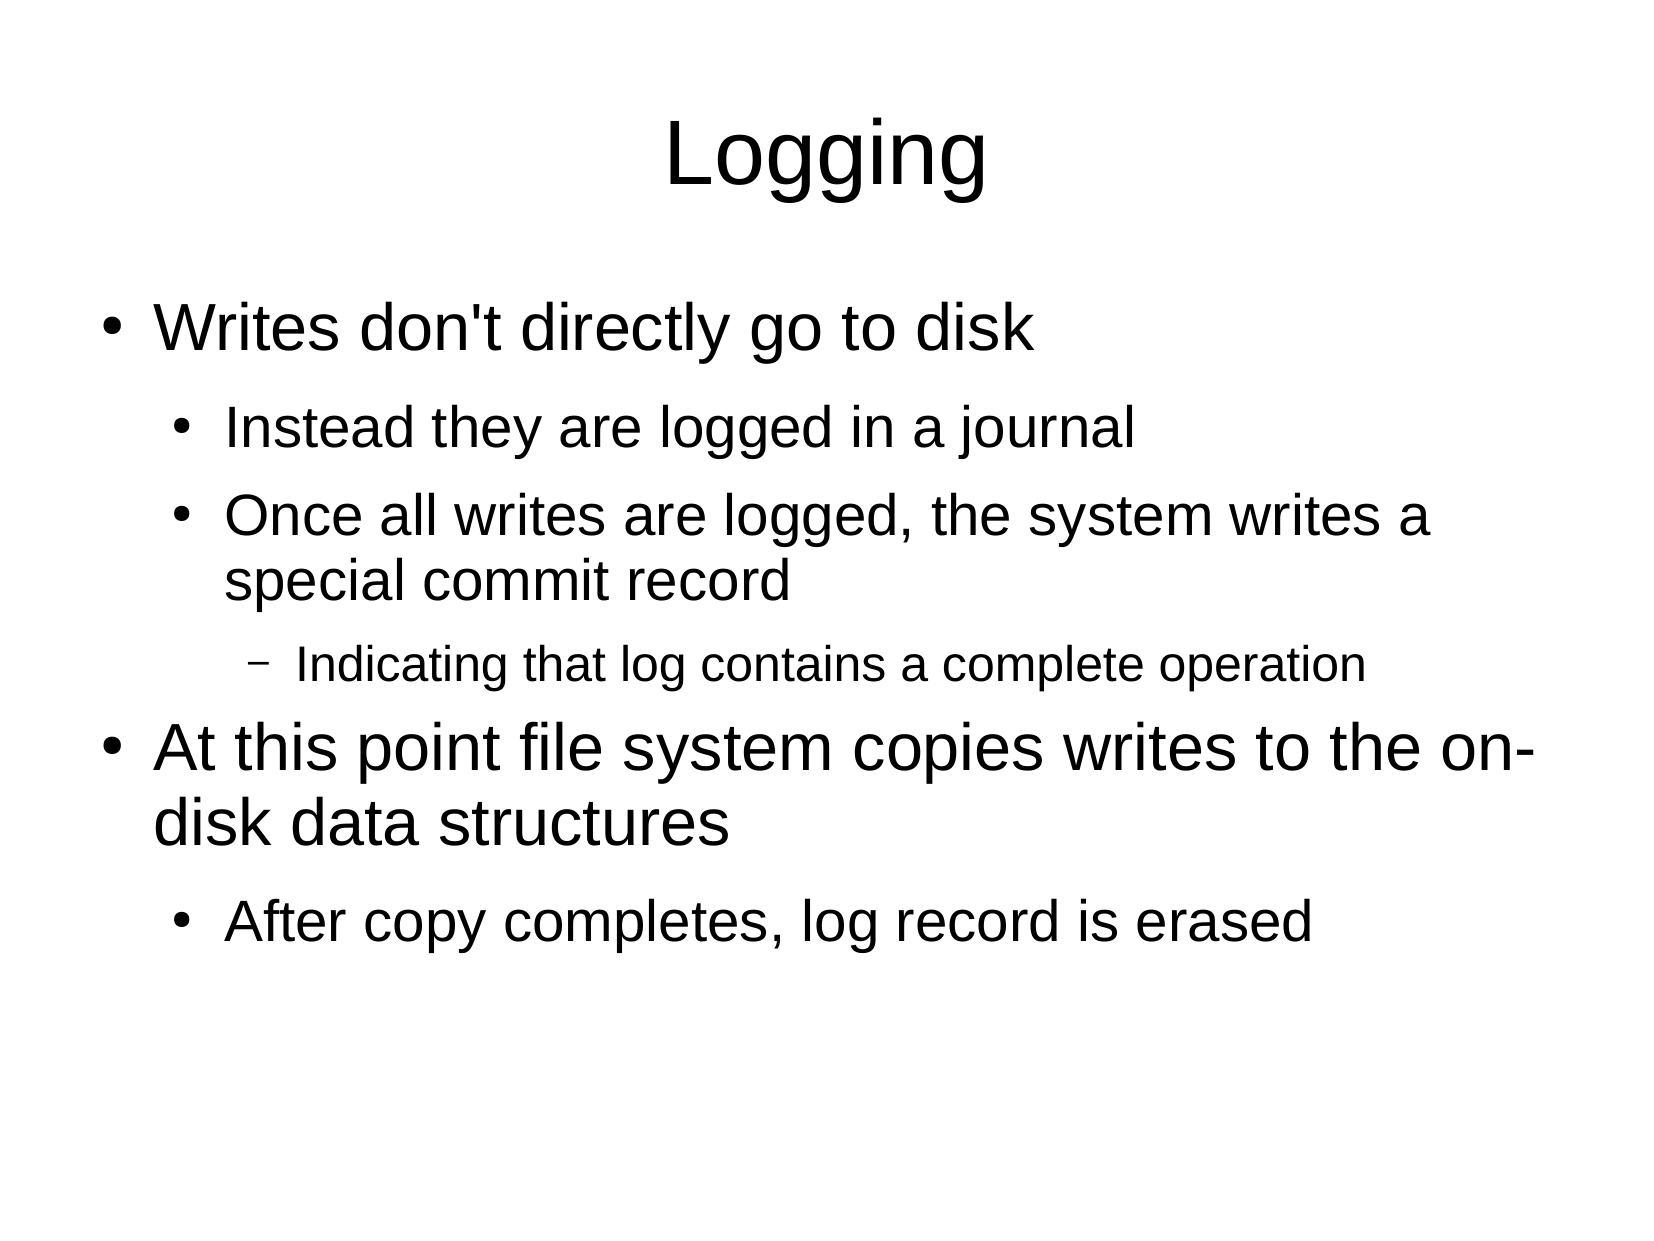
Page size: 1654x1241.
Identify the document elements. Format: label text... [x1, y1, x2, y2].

list Writes don't directly go to disk Instead they are logged in a journal Once all writes are logged, the system writes a special commit record Indicating that log contains a complete operation At this point file system copies writes to the on-disk data structures After copy completes, log record is erased [82, 290, 1571, 1010]
title Logging [82, 49, 1571, 257]
